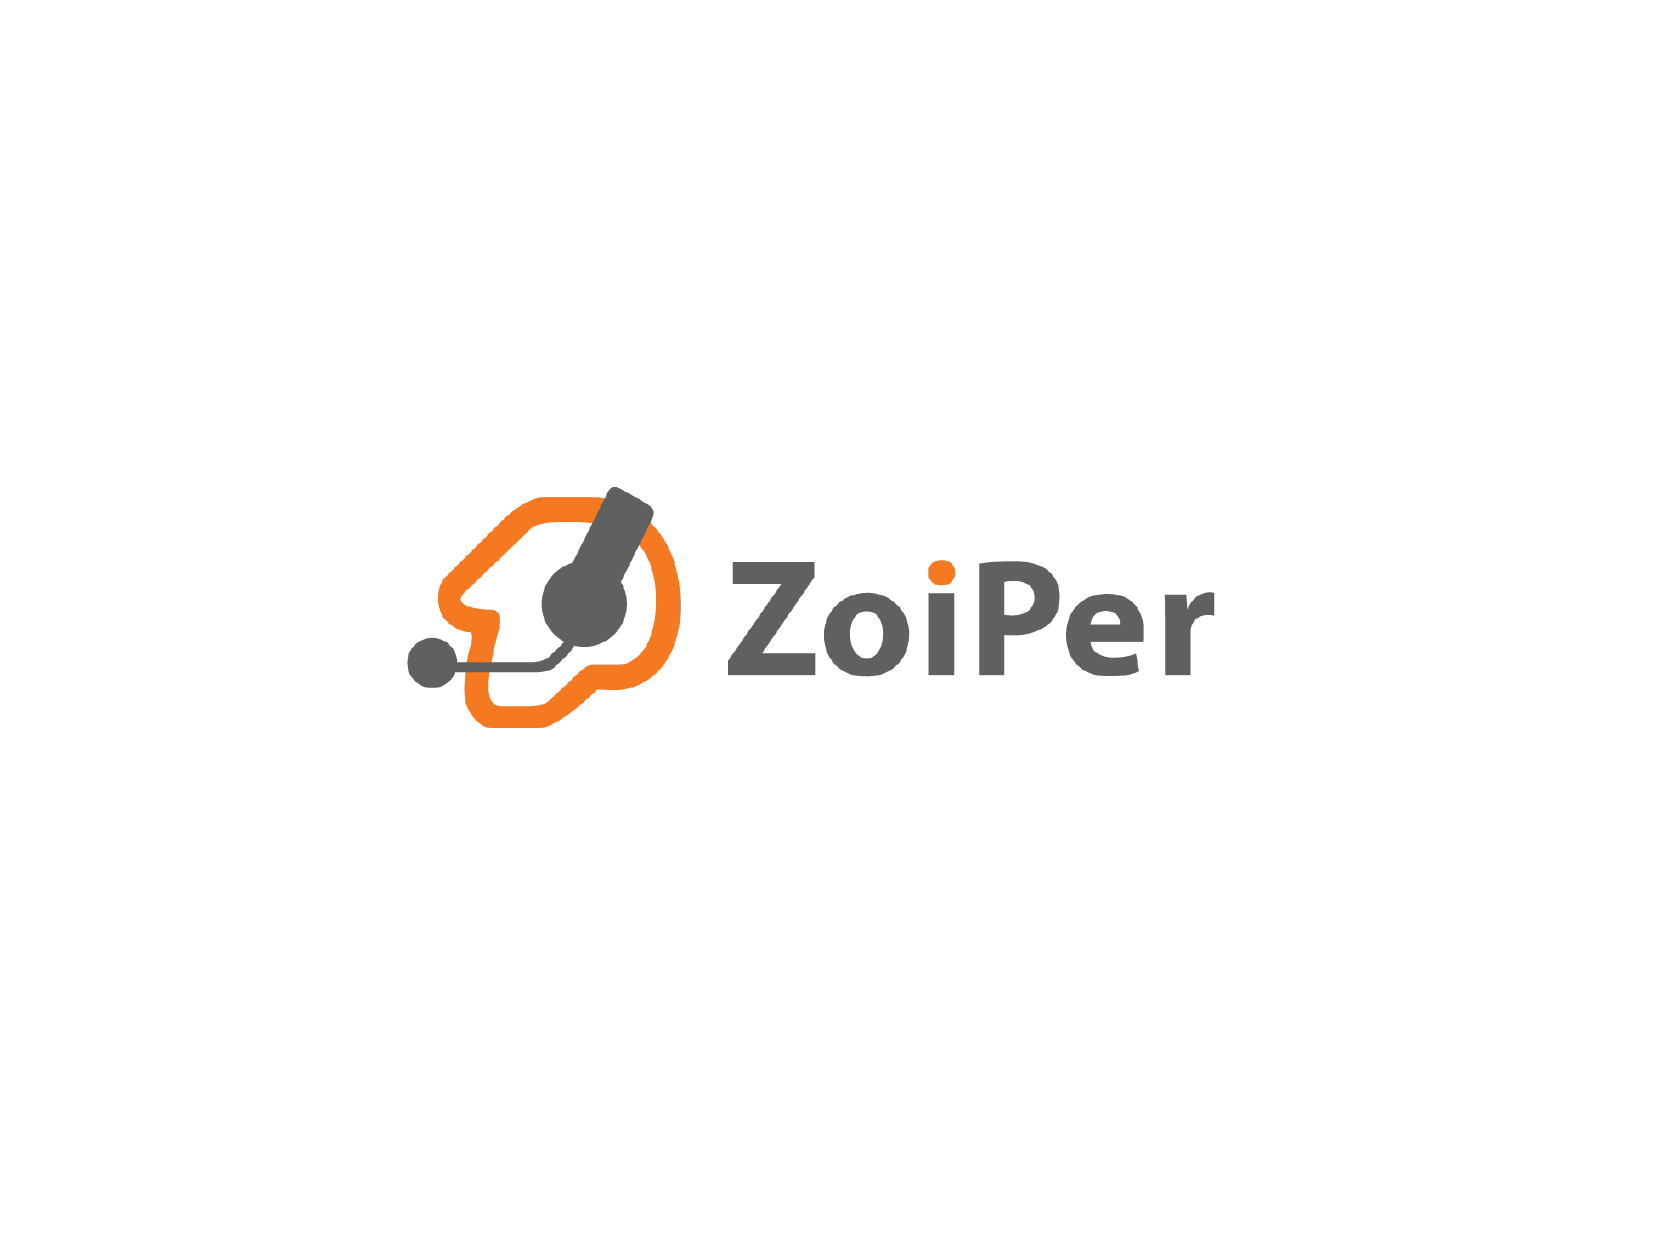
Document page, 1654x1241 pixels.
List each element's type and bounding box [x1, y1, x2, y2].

picture [375, 389, 1245, 825]
